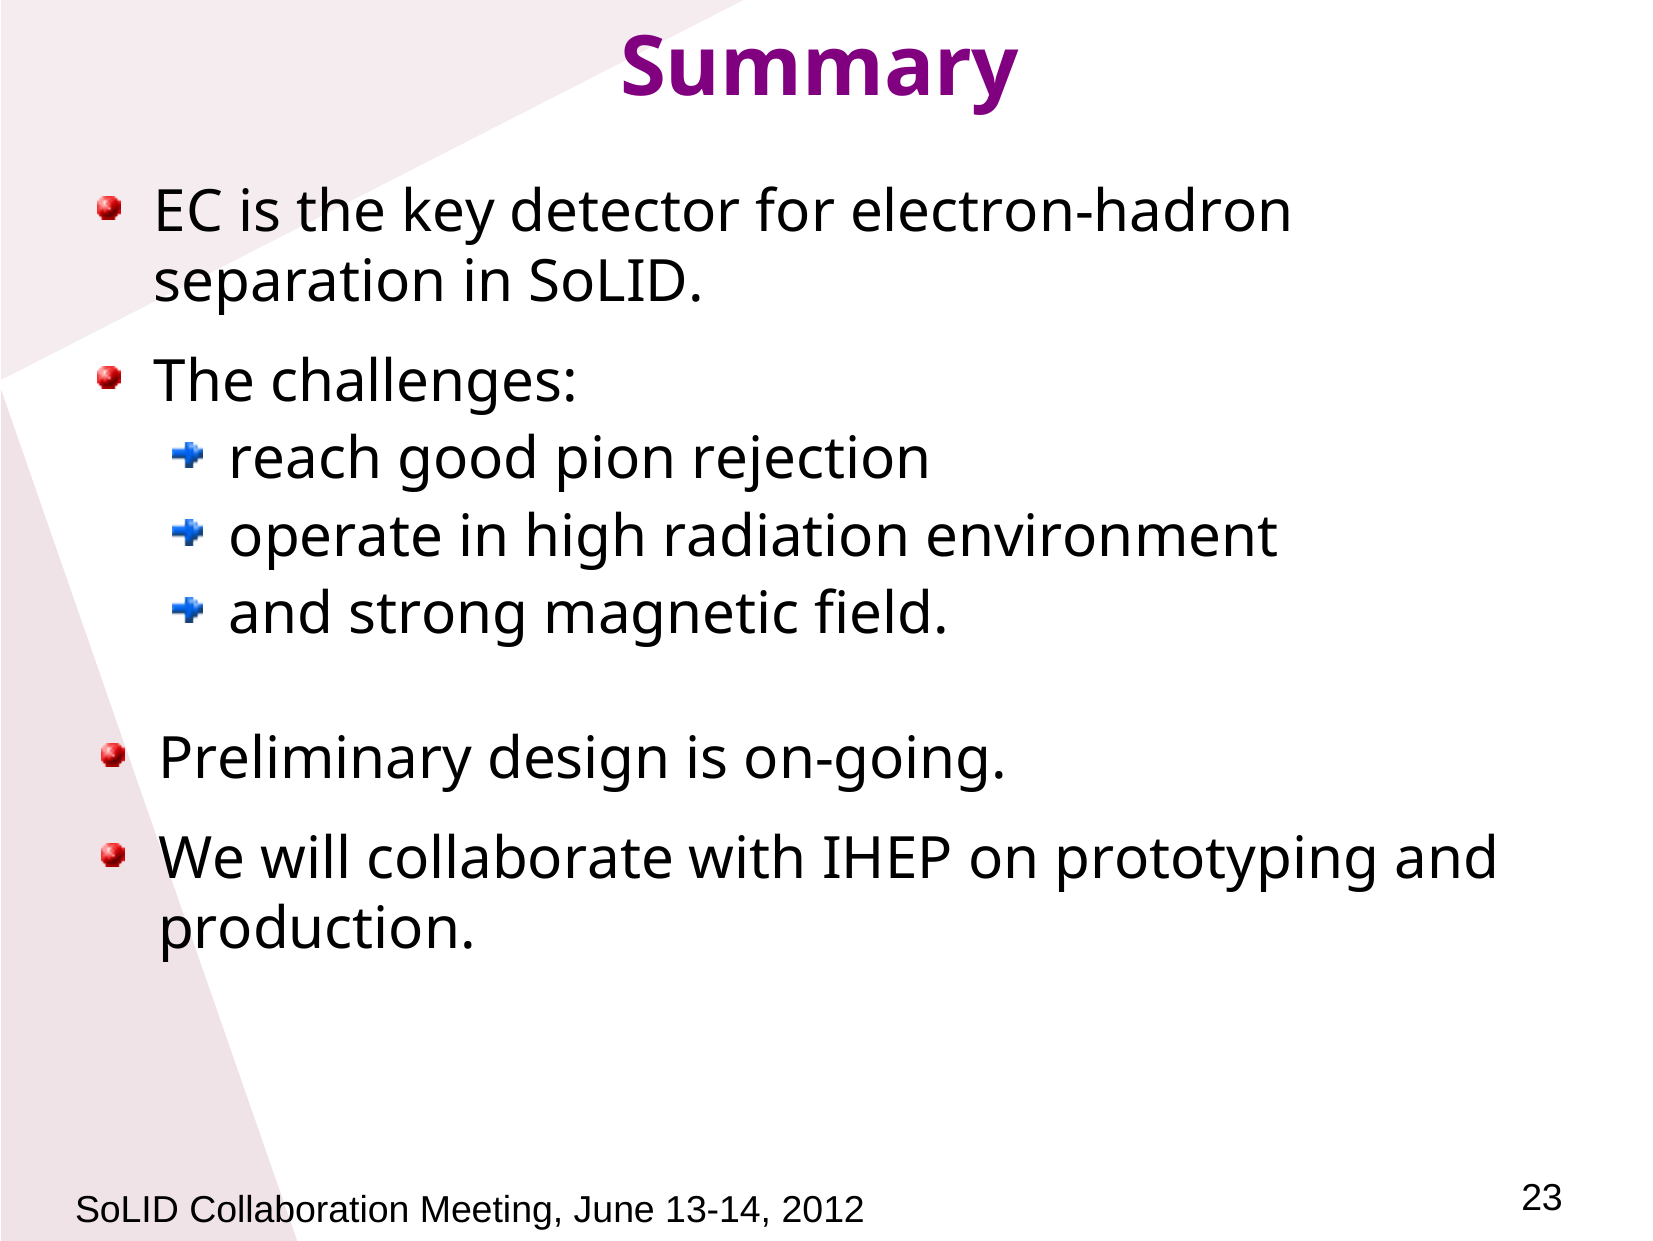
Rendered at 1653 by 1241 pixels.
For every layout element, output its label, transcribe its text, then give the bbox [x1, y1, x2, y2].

picture [172, 442, 203, 468]
text_box Preliminary design is on-going. We will collaborate with IHEP on prototyping and production. [86, 712, 1575, 1013]
picture [97, 366, 121, 389]
text_box EC is the key detector for electron-hadron separation in SoLID. The challenges: reach good pion rejection operate in high radiation environment and strong magnetic field. [82, 165, 1571, 1130]
picture [172, 597, 203, 623]
picture [101, 843, 125, 867]
picture [97, 196, 121, 220]
title Summary [68, 13, 1571, 152]
picture [172, 519, 203, 546]
picture [101, 743, 125, 767]
